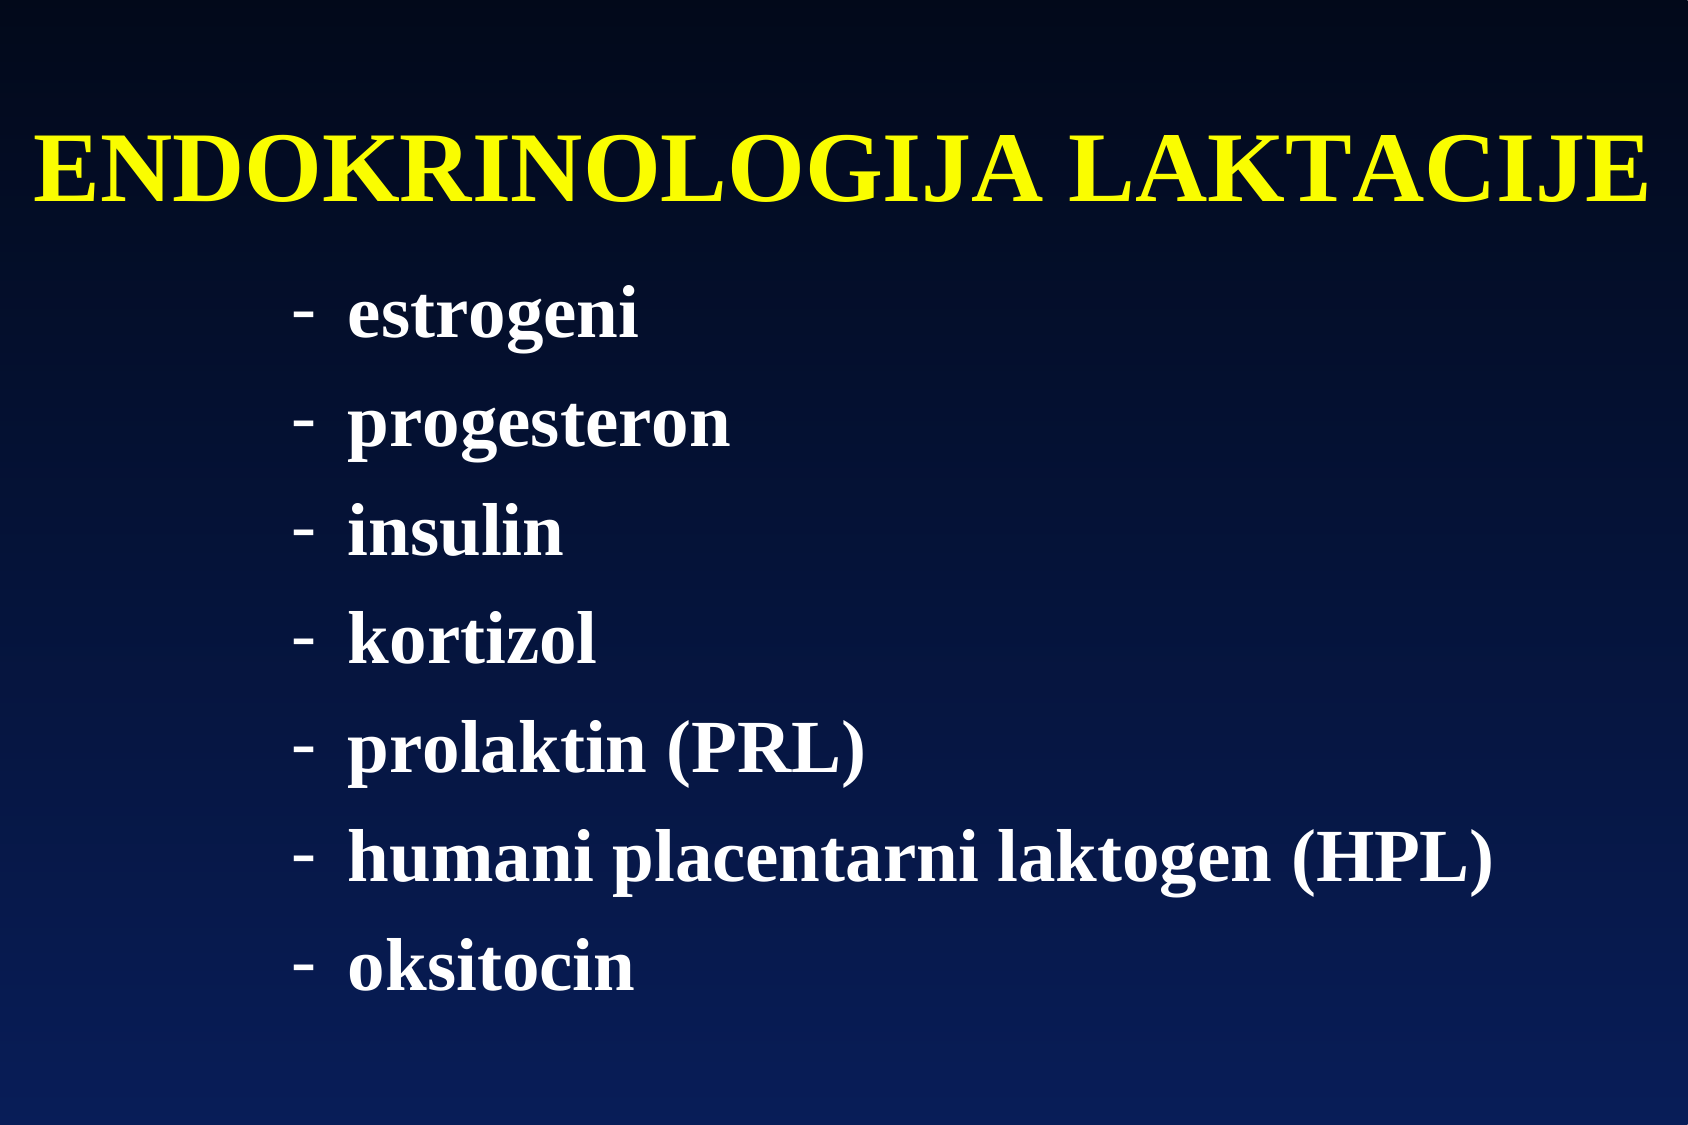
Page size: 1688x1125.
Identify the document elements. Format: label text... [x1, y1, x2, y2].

list estrogeni progesteron insulin kortizol prolaktin (PRL) humani placentarni laktogen (HPL) oksitocin [276, 255, 1635, 1059]
title ENDOKRINOLOGIJA LAKTACIJE [0, 66, 1688, 256]
